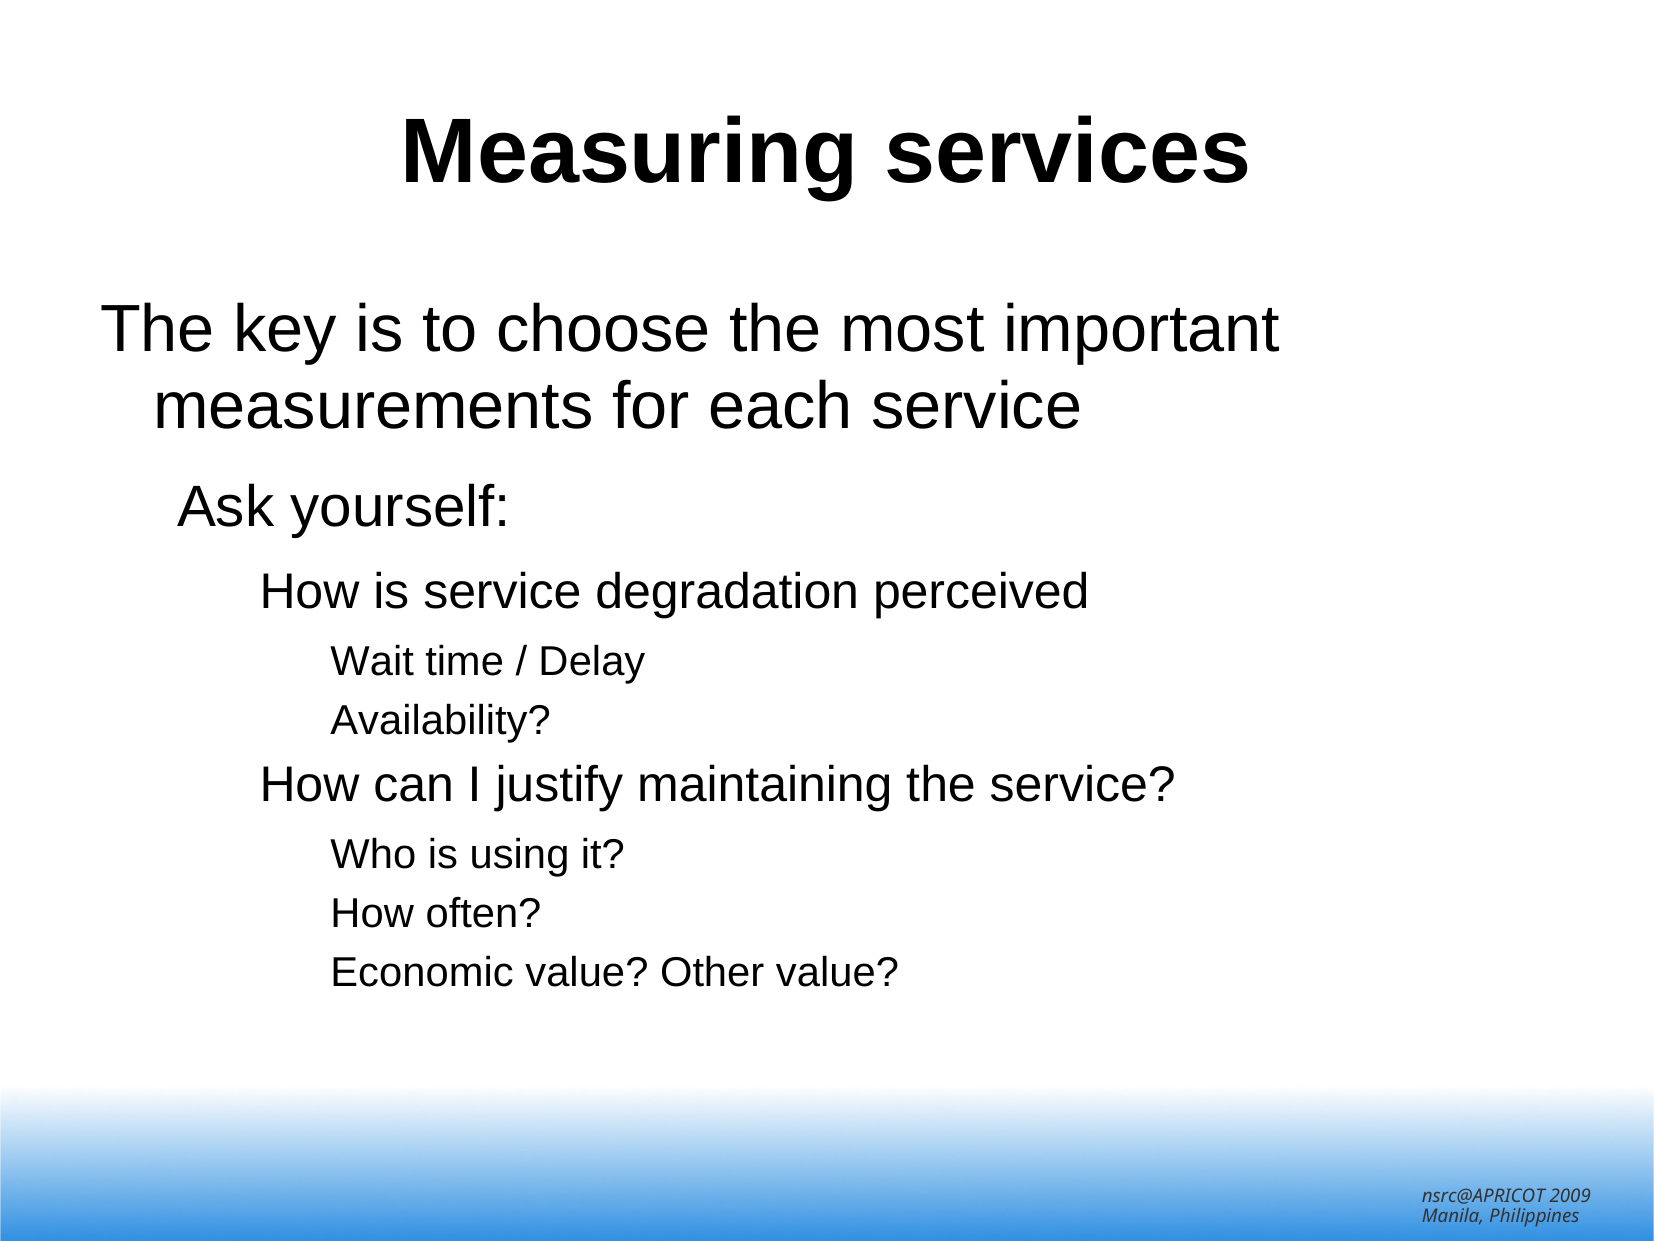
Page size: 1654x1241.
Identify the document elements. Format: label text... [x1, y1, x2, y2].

title Measuring services [82, 56, 1571, 249]
list The key is to choose the most important measurements for each service Ask yourself: How is service degradation perceived Wait time / Delay Availability? How can I justify maintaining the service? Who is using it? How often? Economic value? Other value? [82, 290, 1571, 1094]
picture [0, 1083, 1654, 1241]
